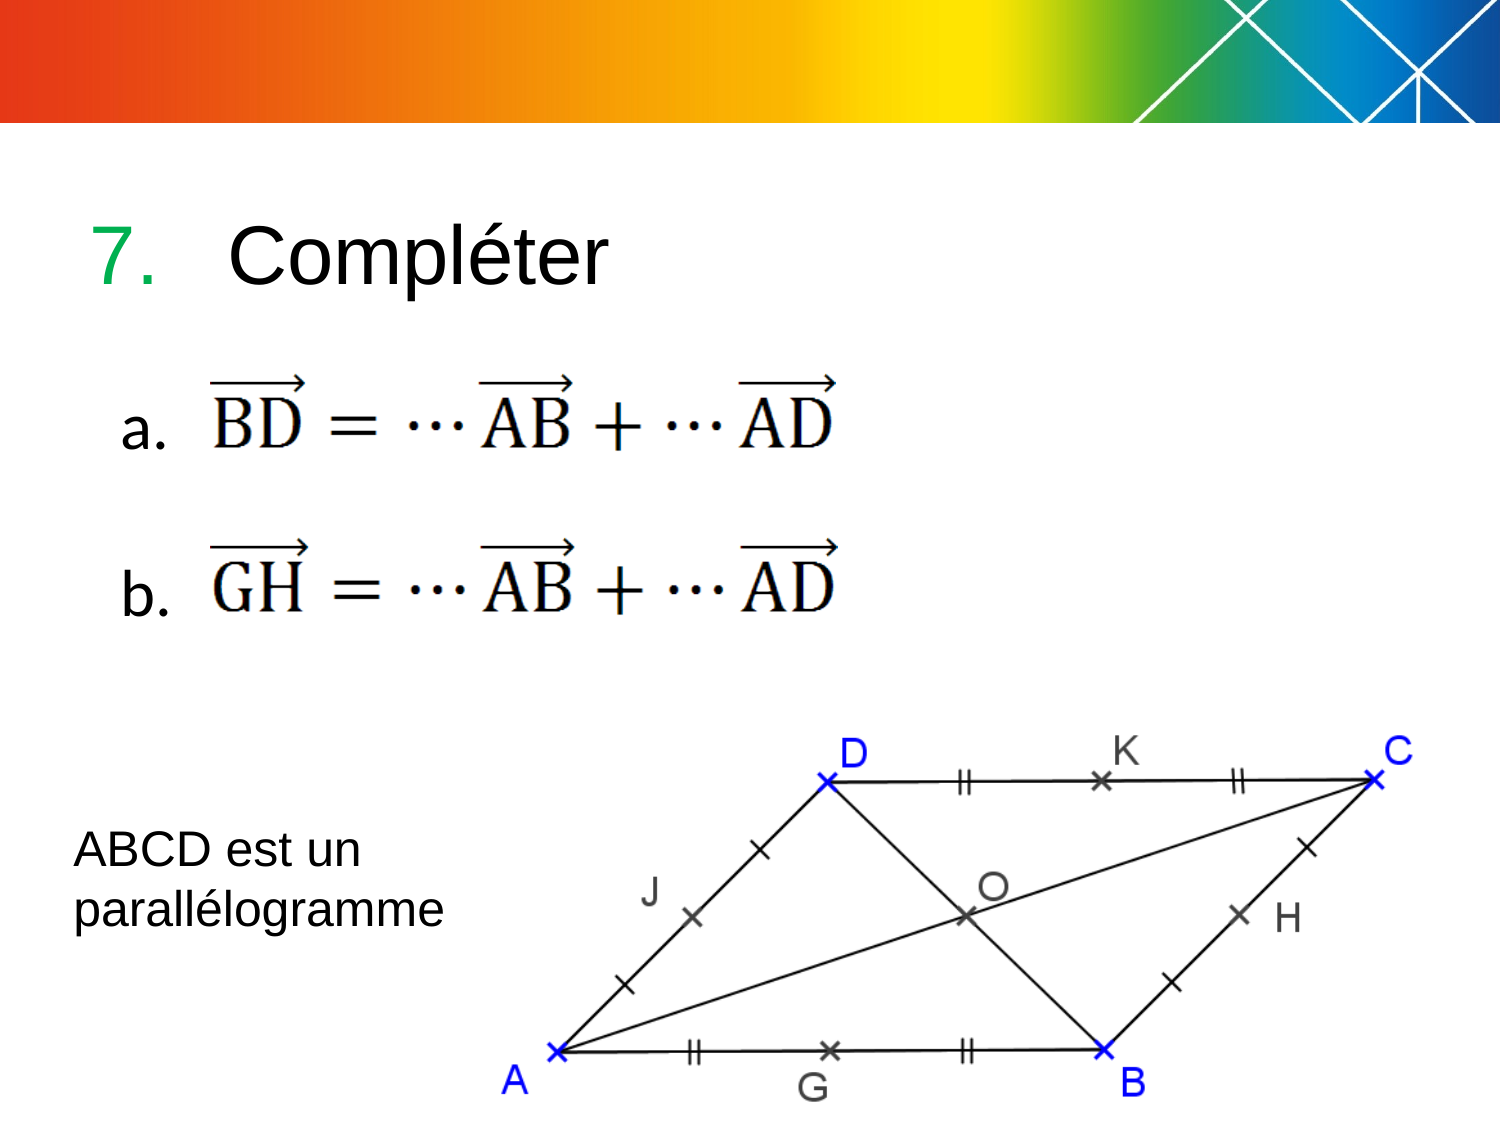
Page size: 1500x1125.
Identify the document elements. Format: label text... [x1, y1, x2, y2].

picture [1340, 0, 1500, 123]
picture [210, 363, 836, 478]
picture [0, 0, 1359, 123]
picture [468, 711, 1446, 1125]
picture [210, 527, 838, 642]
text_box Compléter [75, 164, 1500, 339]
text_box ABCD est un parallélogramme [58, 808, 468, 944]
text_box a. b. [105, 374, 661, 717]
